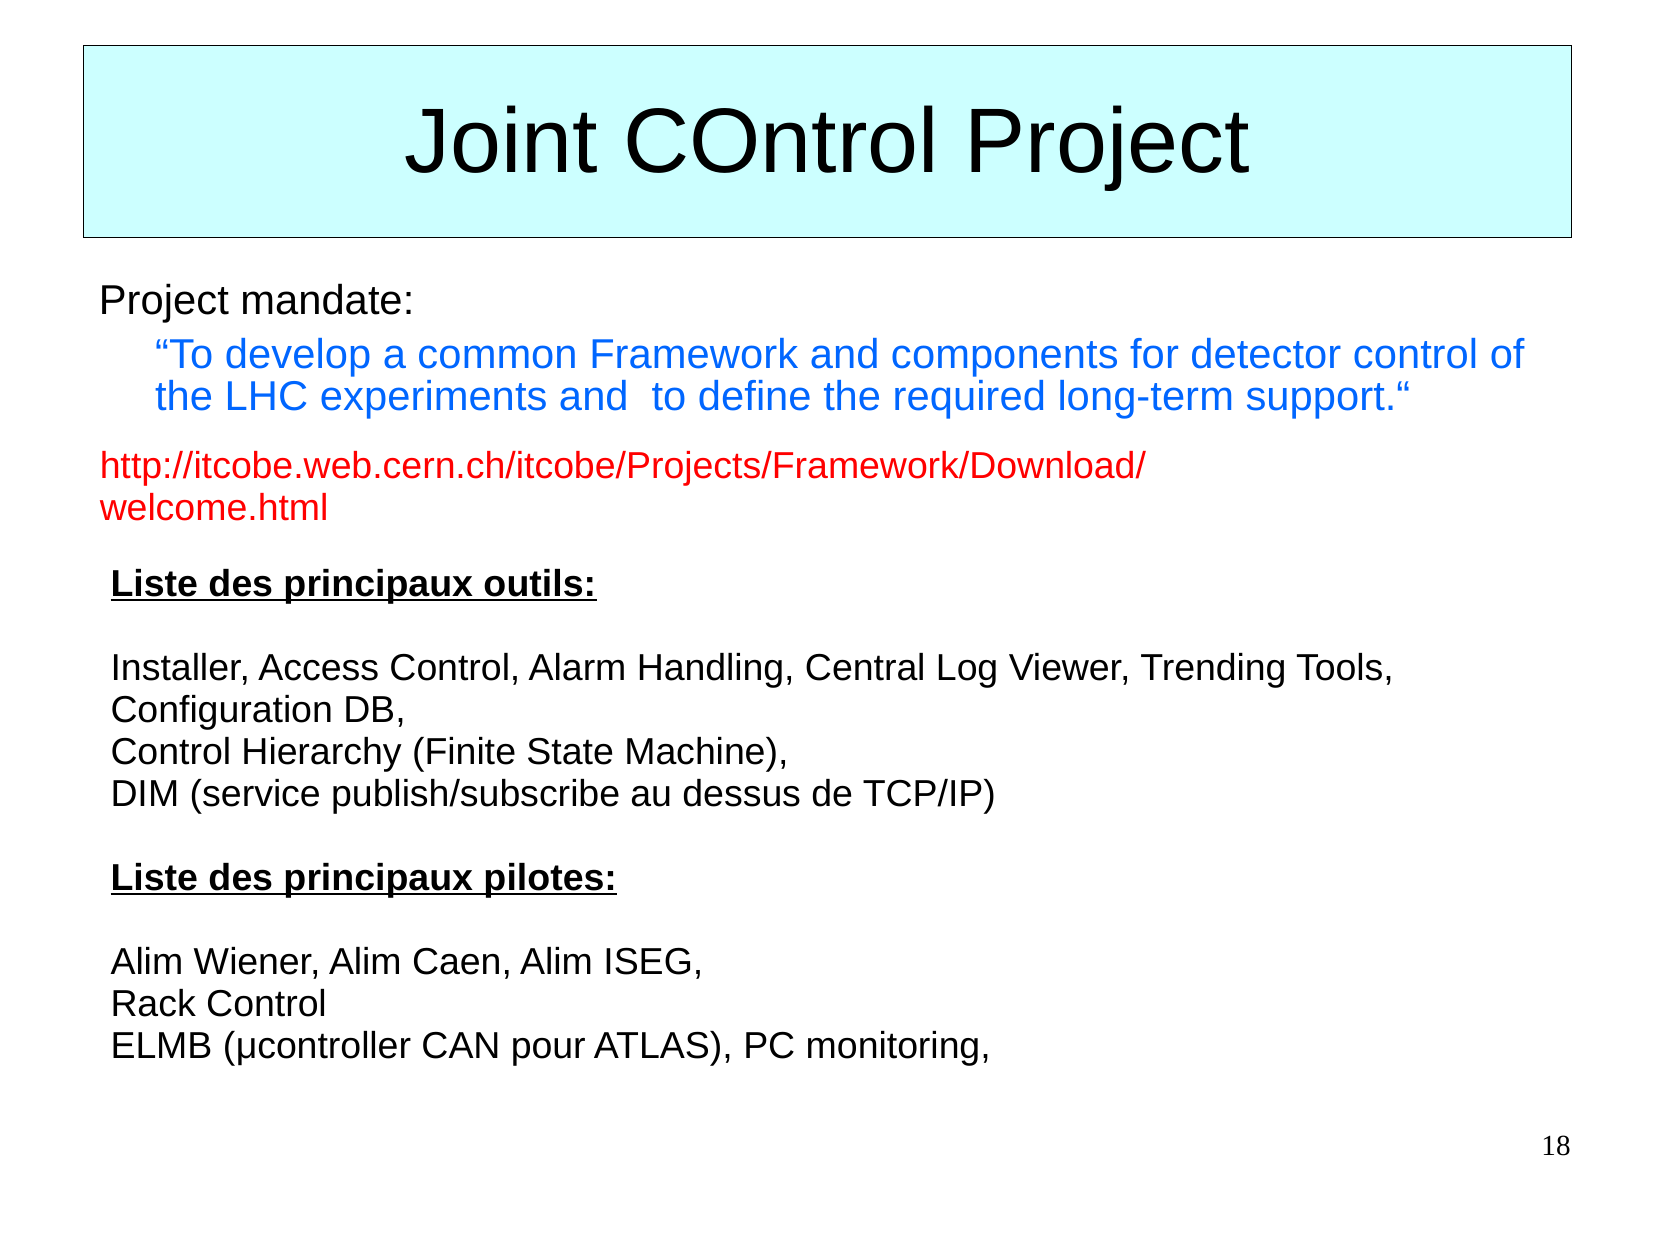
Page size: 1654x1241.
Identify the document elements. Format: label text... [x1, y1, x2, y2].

title Joint COntrol Project [83, 45, 1572, 238]
text_box http://itcobe.web.cern.ch/itcobe/Projects/Framework/Download/welcome.html [85, 437, 1388, 494]
text_box Project mandate: “To develop a common Framework and components for detector control of the LHC experiments and to define the required long-term support.“ [84, 273, 1568, 446]
text_box Liste des principaux outils: Installer, Access Control, Alarm Handling, Central Log Viewer, Trending Tools, Configuration DB, Control Hierarchy (Finite State Machine), DIM (service publish/subscribe au dessus de TCP/IP) Liste des principaux pilotes: Alim Wiener, Alim Caen, Alim ISEG, Rack Control ELMB (μcontroller CAN pour ATLAS), PC monitoring, [95, 555, 1421, 1161]
